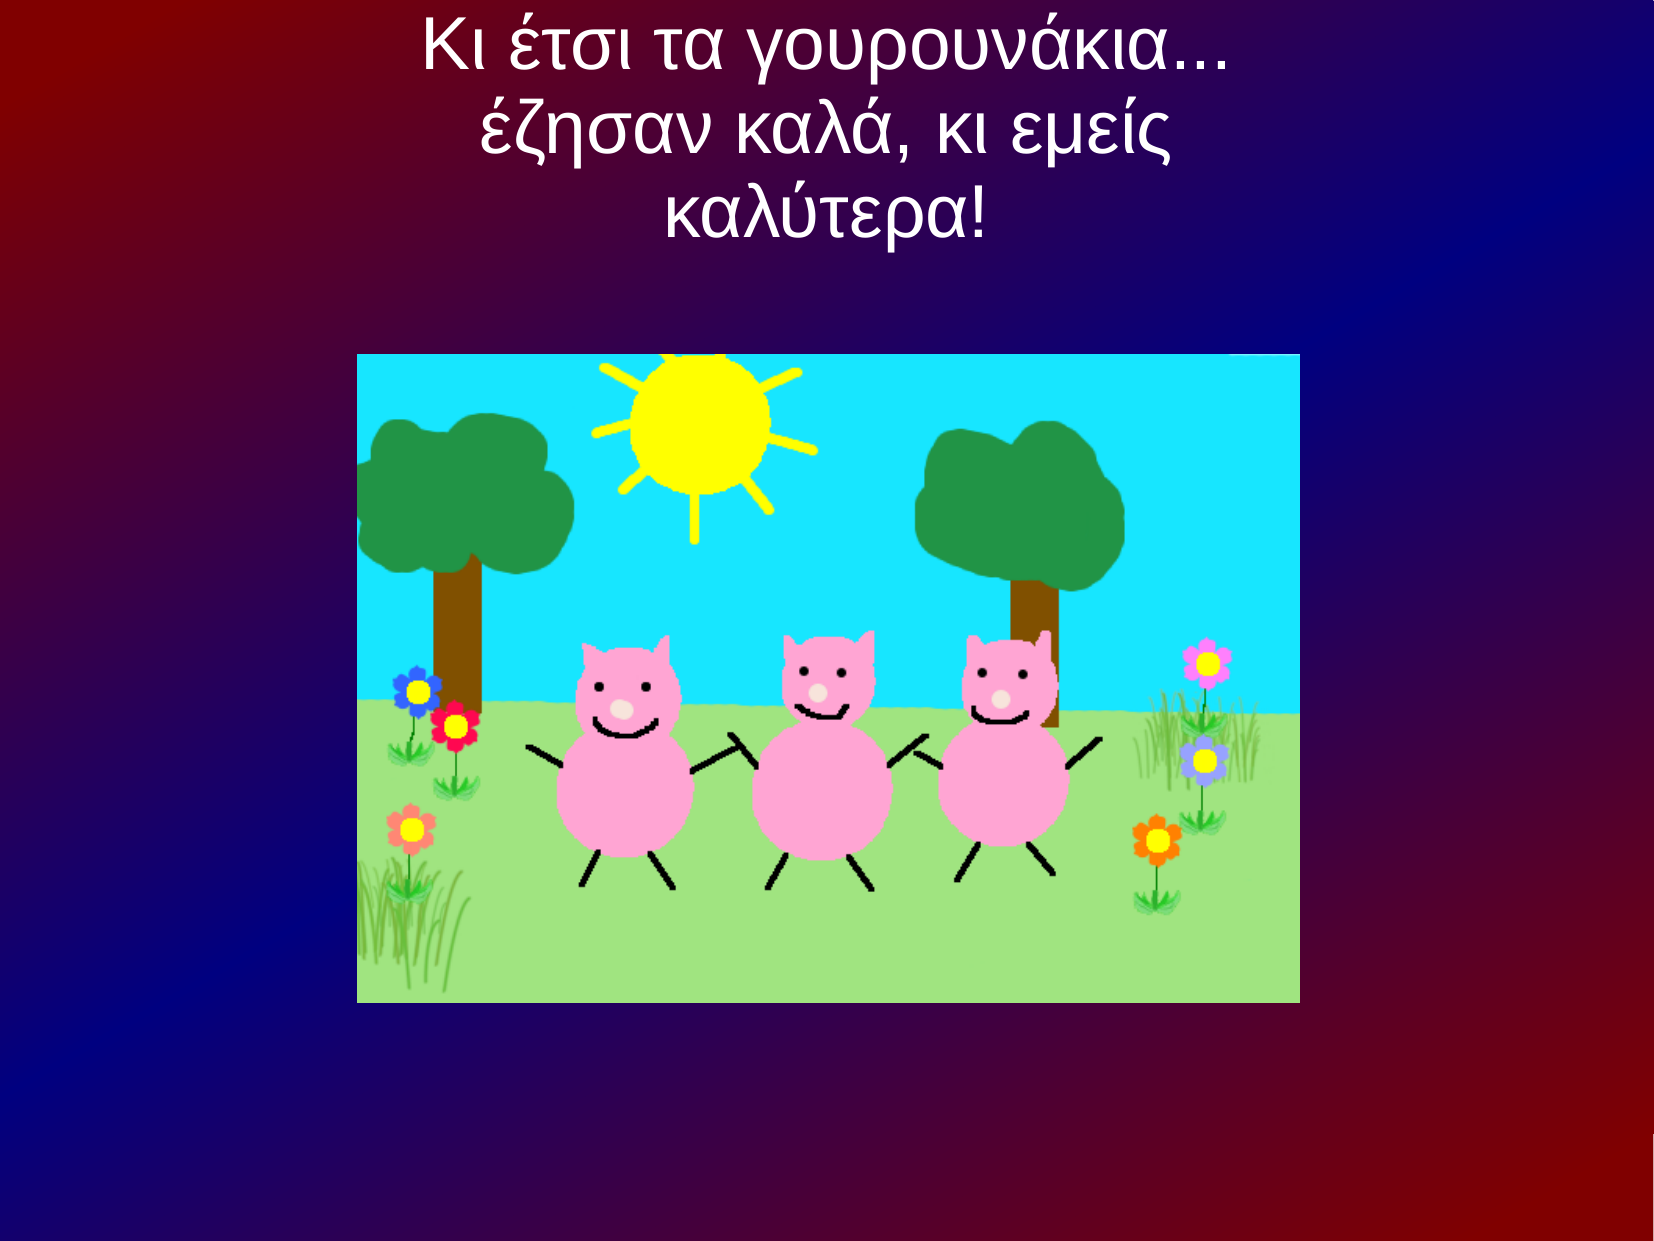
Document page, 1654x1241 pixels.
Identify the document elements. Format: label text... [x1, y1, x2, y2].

picture [357, 354, 1300, 1003]
title Κι έτσι τα γουρουνάκια... έζησαν καλά, κι εμείς καλύτερα! [389, 1, 1264, 254]
